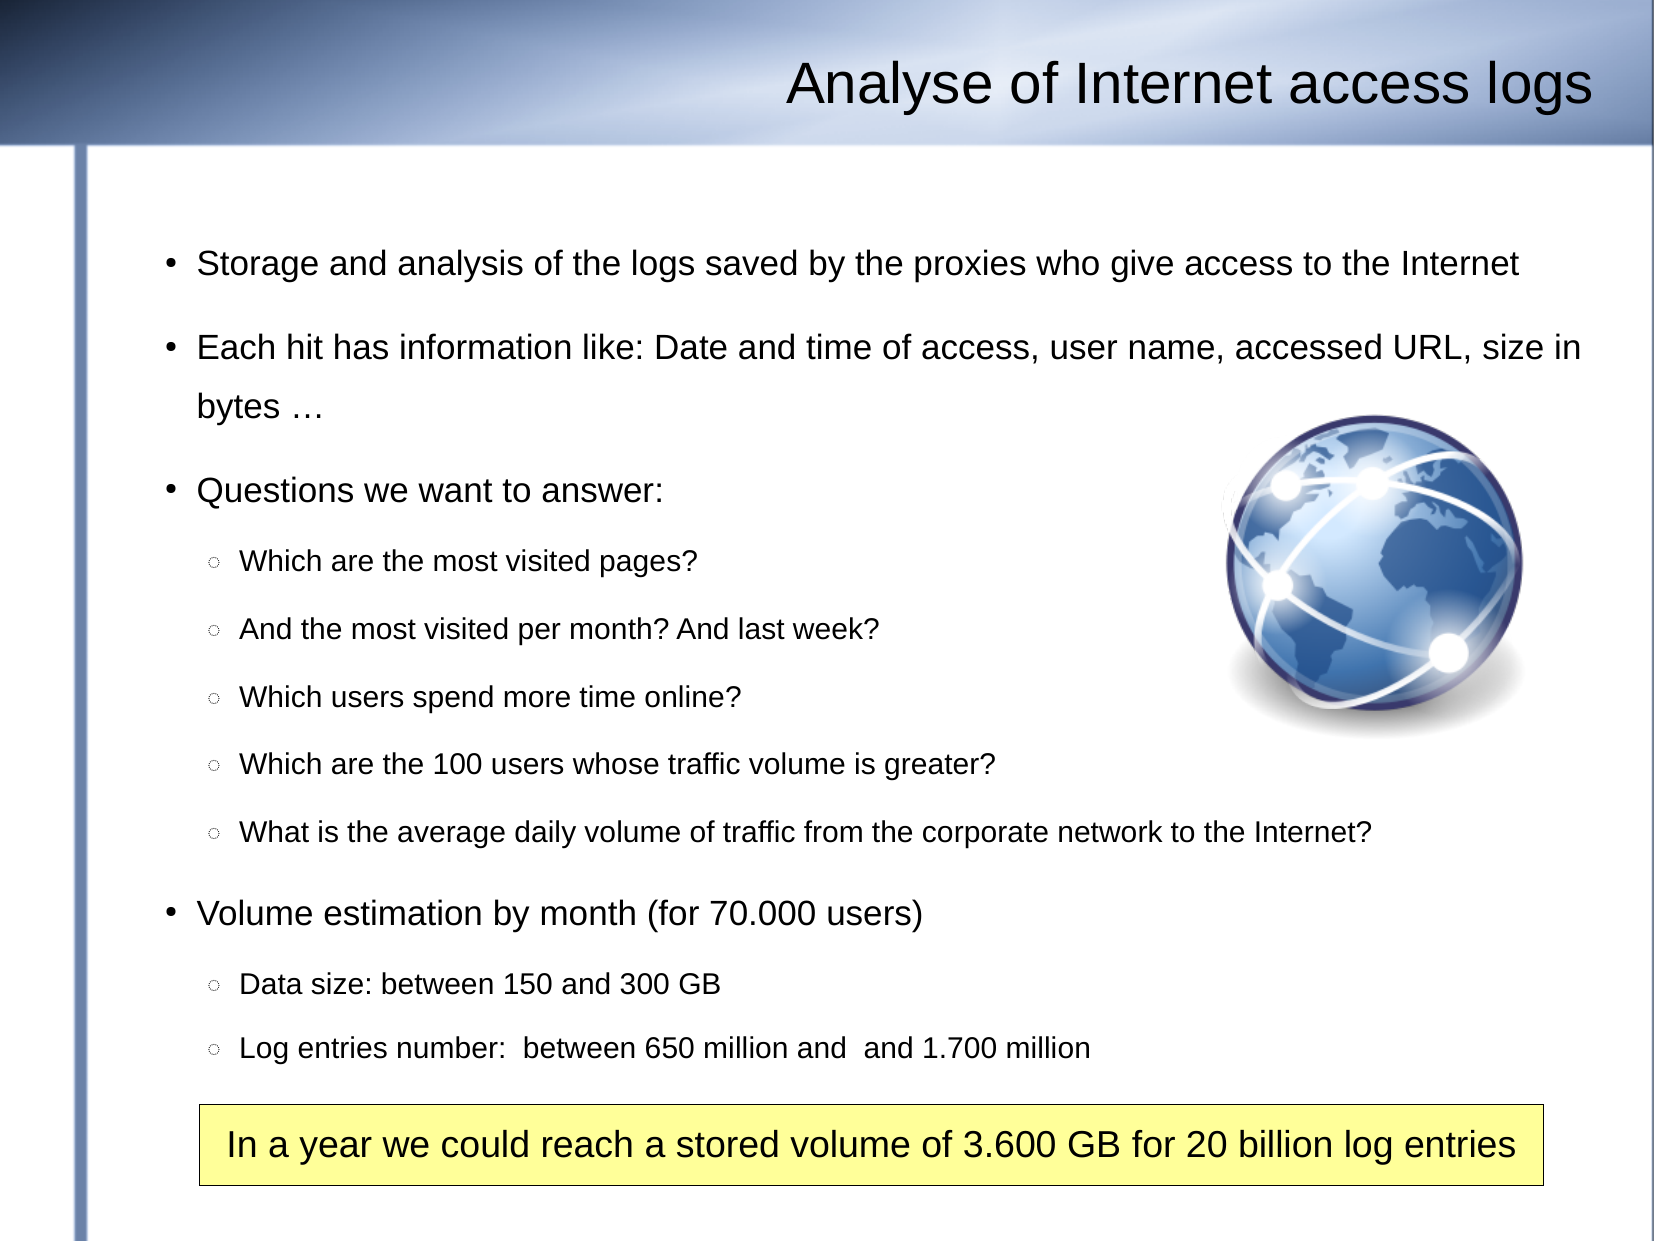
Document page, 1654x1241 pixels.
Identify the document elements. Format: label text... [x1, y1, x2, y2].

picture [0, 0, 1654, 1241]
text_box In a year we could reach a stored volume of 3.600 GB for 20 billion log entries [200, 1104, 1543, 1186]
list Storage and analysis of the logs saved by the proxies who give access to the Internet Each hit has information like: Date and time of access, user name, accessed URL, size in bytes … Questions we want to answer: Which are the most visited pages? And the most visited per month? And last week? Which users spend more time online? Which are the 100 users whose traffic volume is greater? What is the average daily volume of traffic from the corporate network to the Internet? Volume estimation by month (for 70.000 users) Data size: between 150 and 300 GB Log entries number: between 650 million and and 1.700 million [154, 224, 1596, 1075]
title Analyse of Internet access logs [154, 49, 1596, 118]
